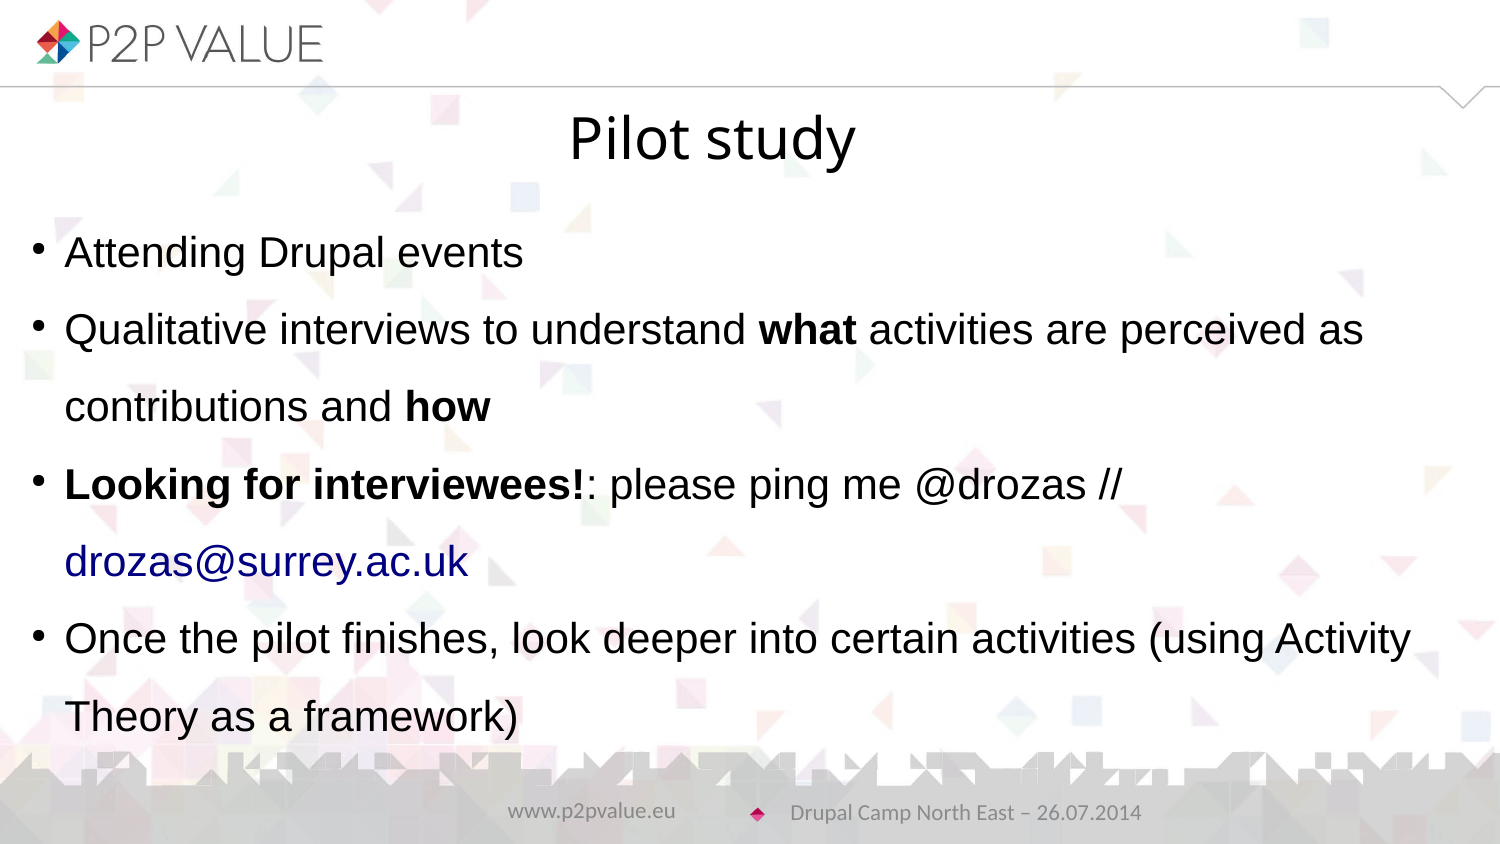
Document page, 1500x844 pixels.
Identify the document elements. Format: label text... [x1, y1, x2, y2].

picture [0, 0, 1500, 844]
text_box www.p2pvalue.eu [501, 789, 720, 829]
text_box Drupal Camp North East – 26.07.2014 [777, 788, 1470, 834]
subtitle Attending Drupal events Qualitative interviews to understand what activities are perceived as contributions and how Looking for interviewees!: please ping me @drozas // drozas@surrey.ac.uk Once the pilot finishes, look deeper into certain activities (using Activity Theory as a framework) [17, 191, 1499, 747]
title Pilot study [60, 92, 1366, 181]
